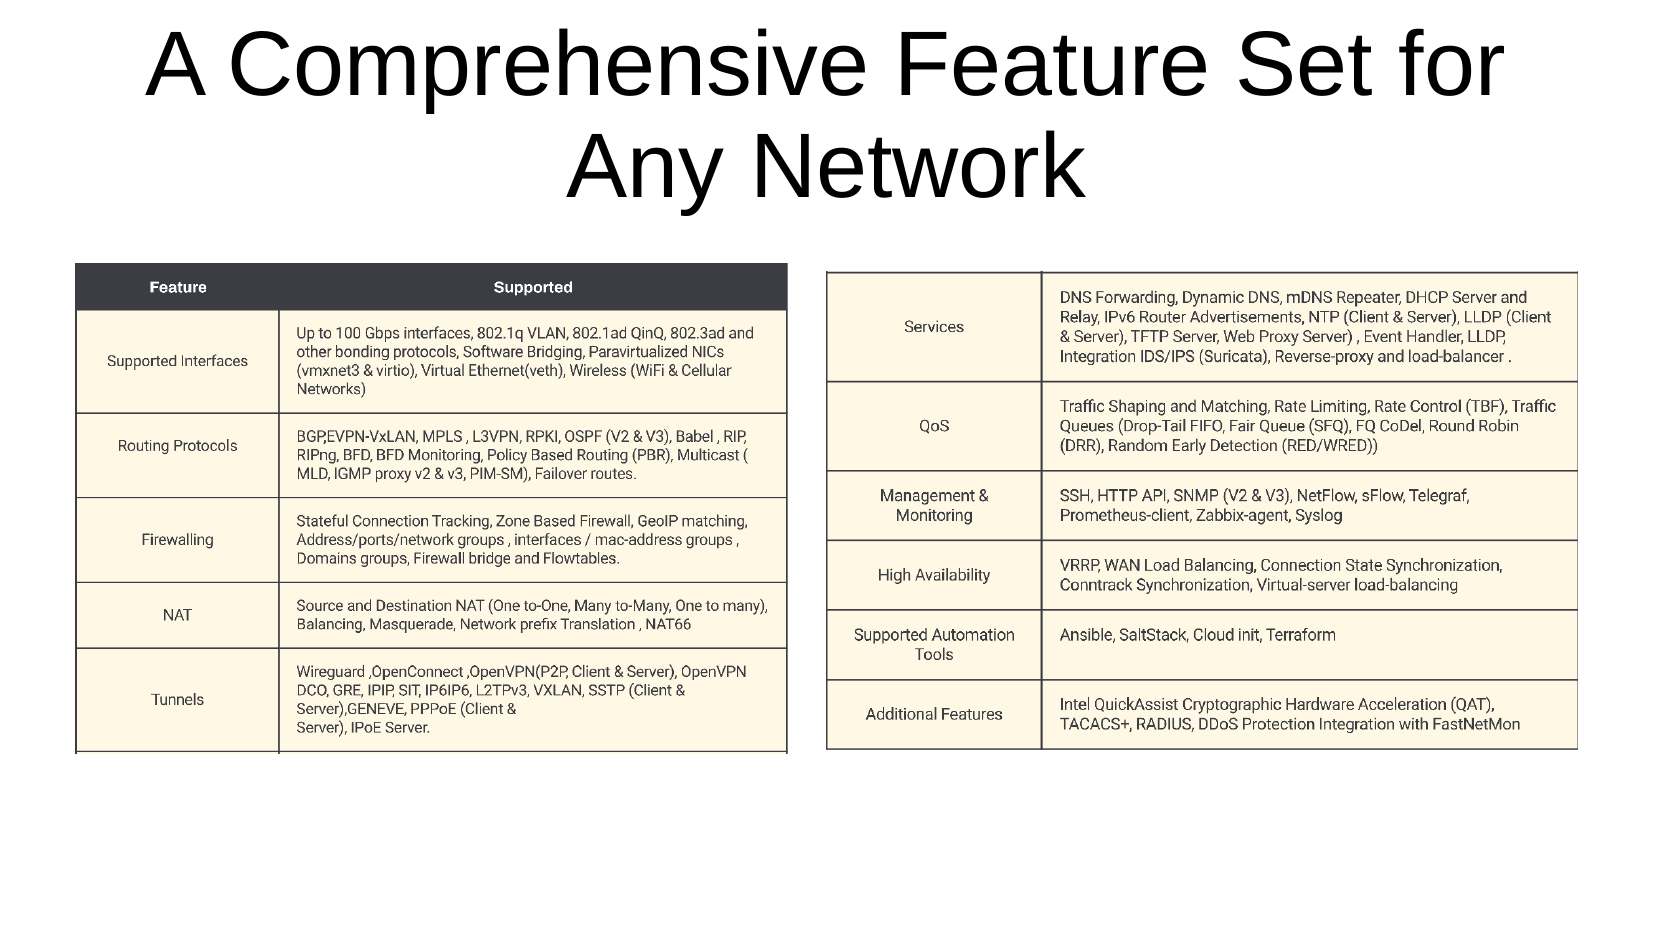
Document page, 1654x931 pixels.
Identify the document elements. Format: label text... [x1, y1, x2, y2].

picture [75, 262, 788, 754]
title A Comprehensive Feature Set for Any Network [82, 12, 1571, 218]
picture [825, 271, 1578, 751]
